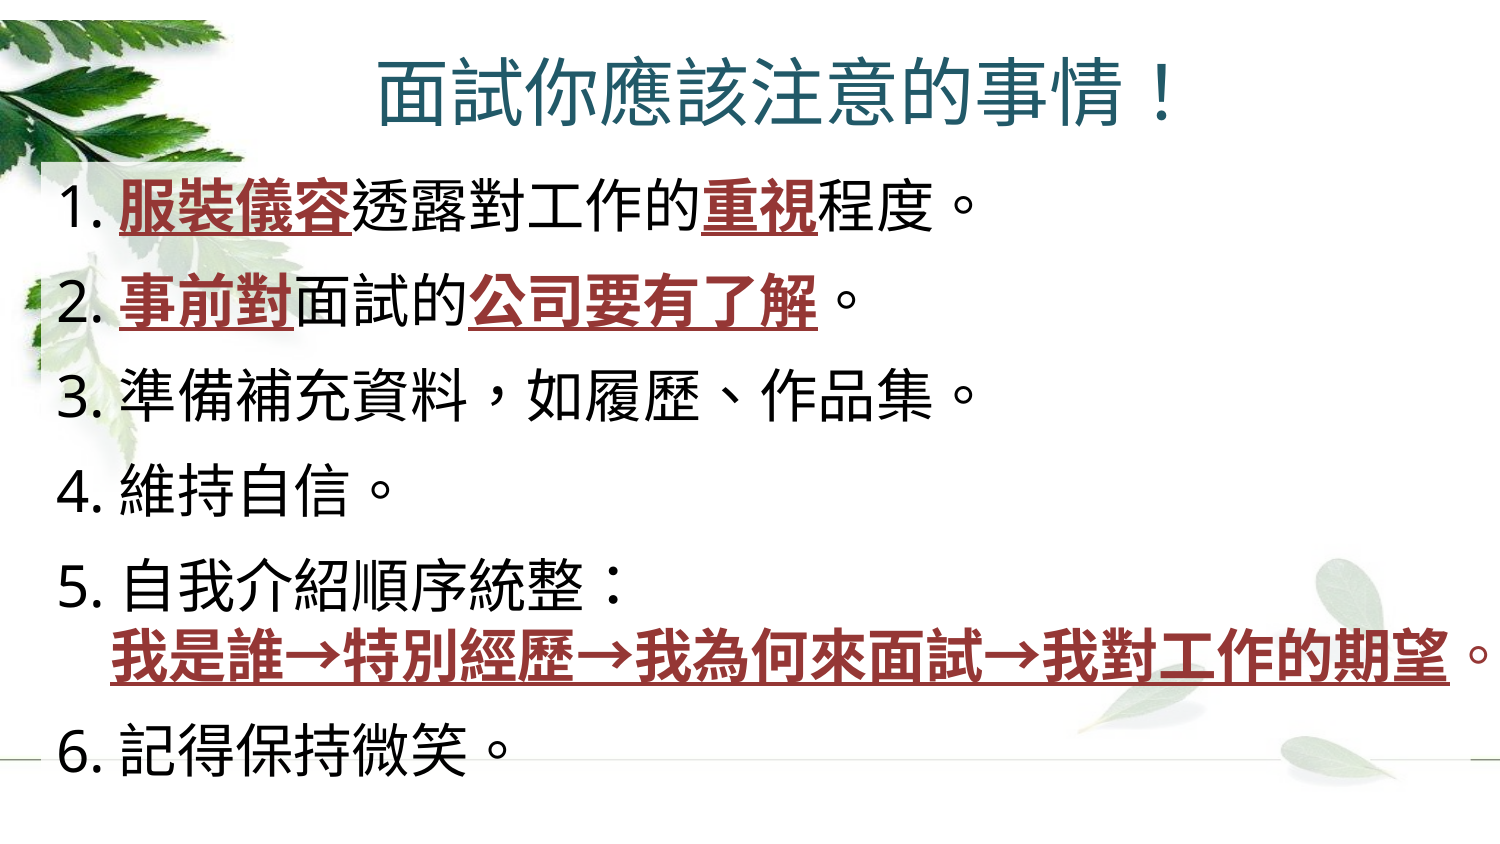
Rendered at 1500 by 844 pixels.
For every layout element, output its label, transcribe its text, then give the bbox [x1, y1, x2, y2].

text_box 1.服裝儀容透露對工作的重視程度。 2.事前對面試的公司要有了解。 3.準備補充資料，如履歷、作品集。 4.維持自信。 5.自我介紹順序統整： 我是誰→特別經歷→我為何來面試→我對工作的期望。 6.記得保持微笑。 [41, 161, 1471, 799]
title 面試你應該注意的事情！ [112, 20, 1463, 161]
picture [0, 20, 1500, 844]
picture [1472, 649, 1484, 661]
